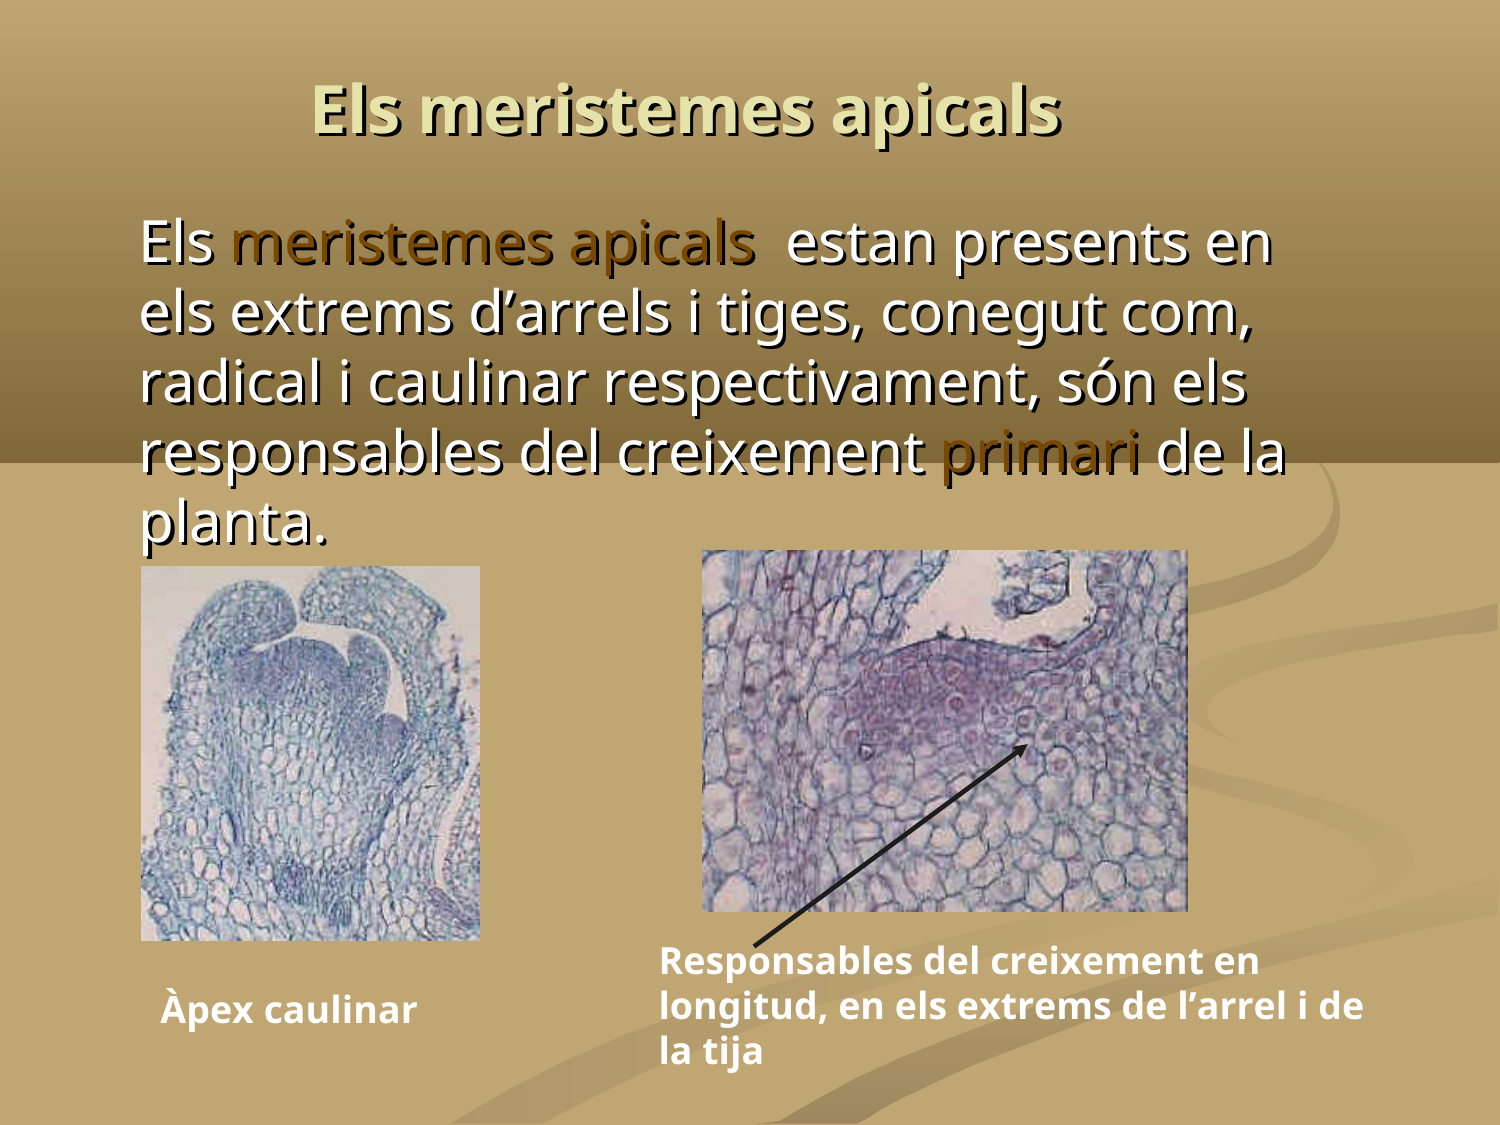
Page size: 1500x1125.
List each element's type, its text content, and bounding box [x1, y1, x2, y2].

picture [141, 566, 480, 941]
text_box Responsables del creixement en longitud, en els extrems de l’arrel i de la tija [643, 929, 1394, 1125]
list Els meristemes apicals estan presents en els extrems d’arrels i tiges, conegut com, radical i caulinar respectivament, són els responsables del creixement primari de la planta. [123, 196, 1366, 562]
picture [702, 550, 1188, 912]
title Els meristemes apicals [135, 42, 1236, 171]
text_box Àpex caulinar [145, 933, 433, 1084]
